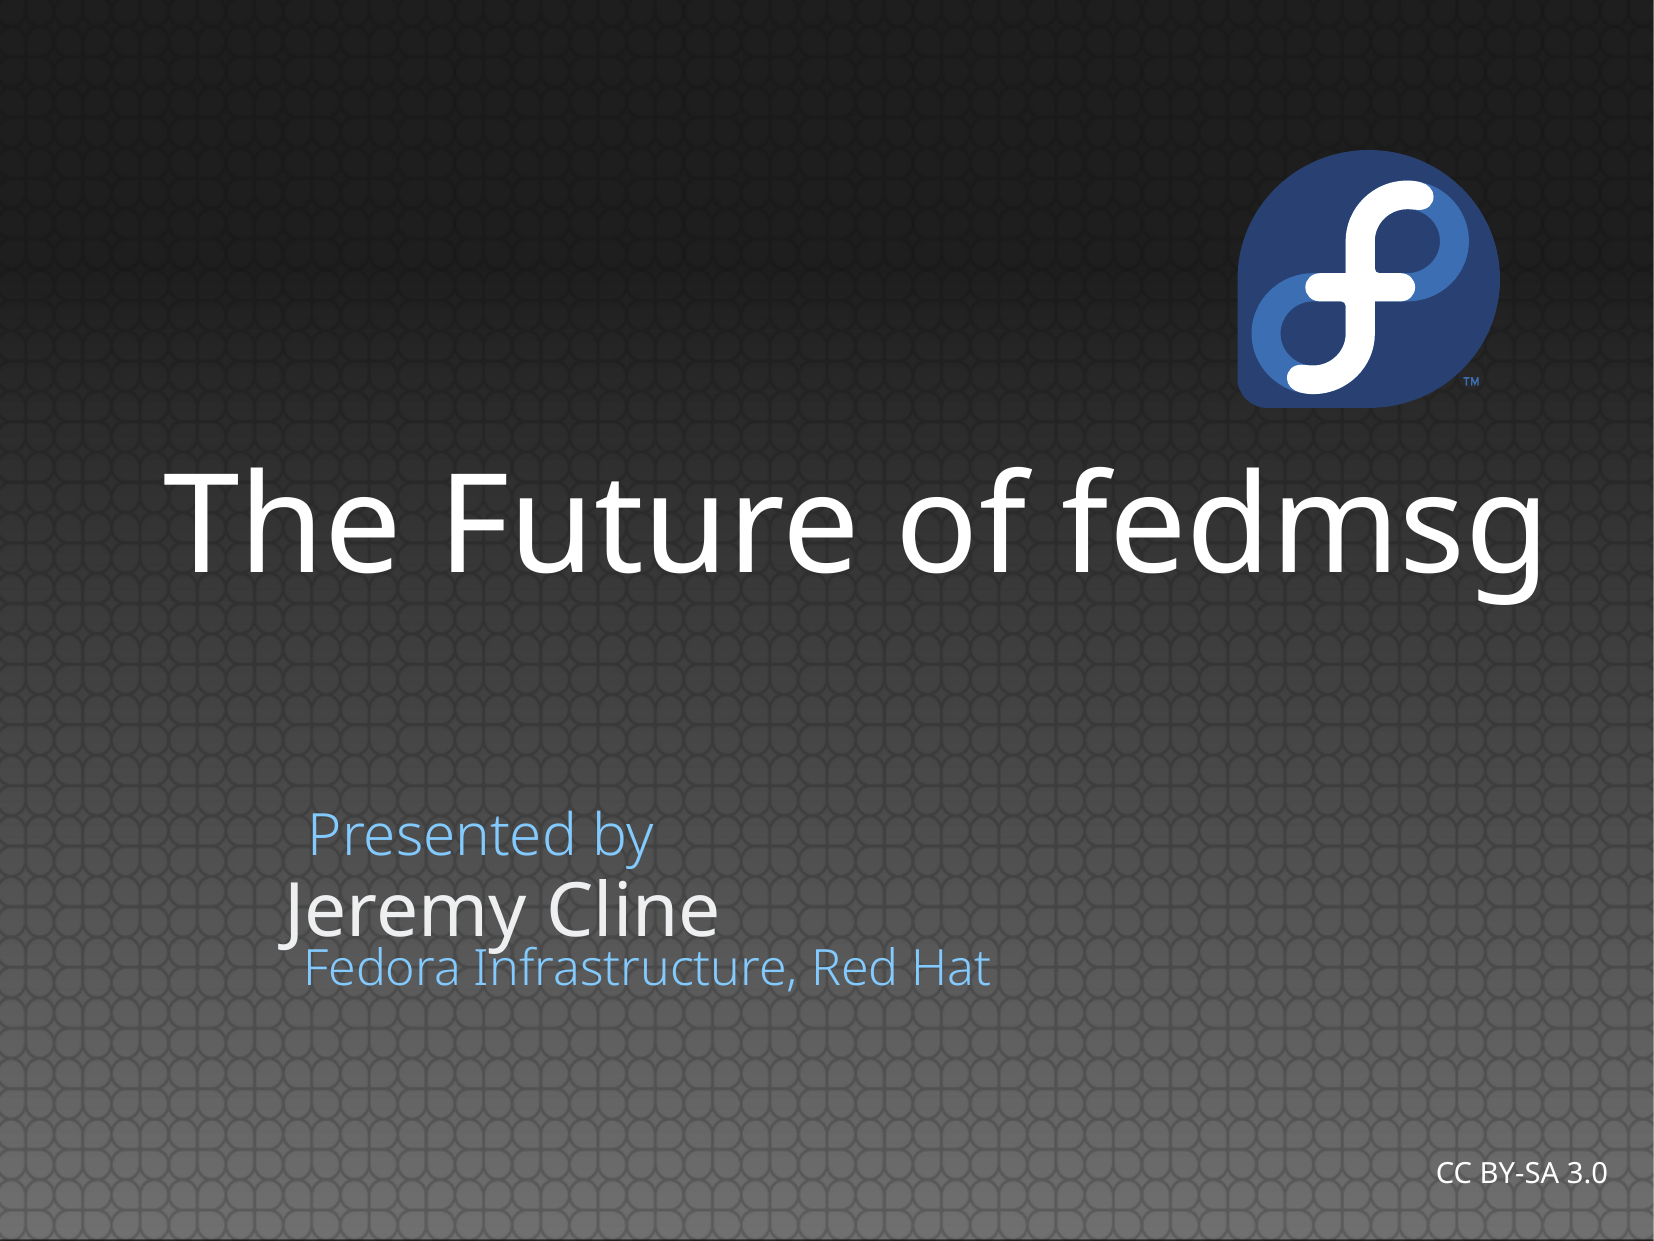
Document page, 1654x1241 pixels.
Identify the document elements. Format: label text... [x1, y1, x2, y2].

text_box Fedora Infrastructure, Red Hat [288, 924, 1062, 995]
text_box The Future of fedmsg [81, 417, 1566, 601]
text_box Jeremy Cline [269, 849, 1021, 948]
text_box CC BY-SA 3.0 [64, 1144, 1624, 1229]
text_box Presented by [293, 785, 694, 866]
picture [0, 0, 1654, 1241]
